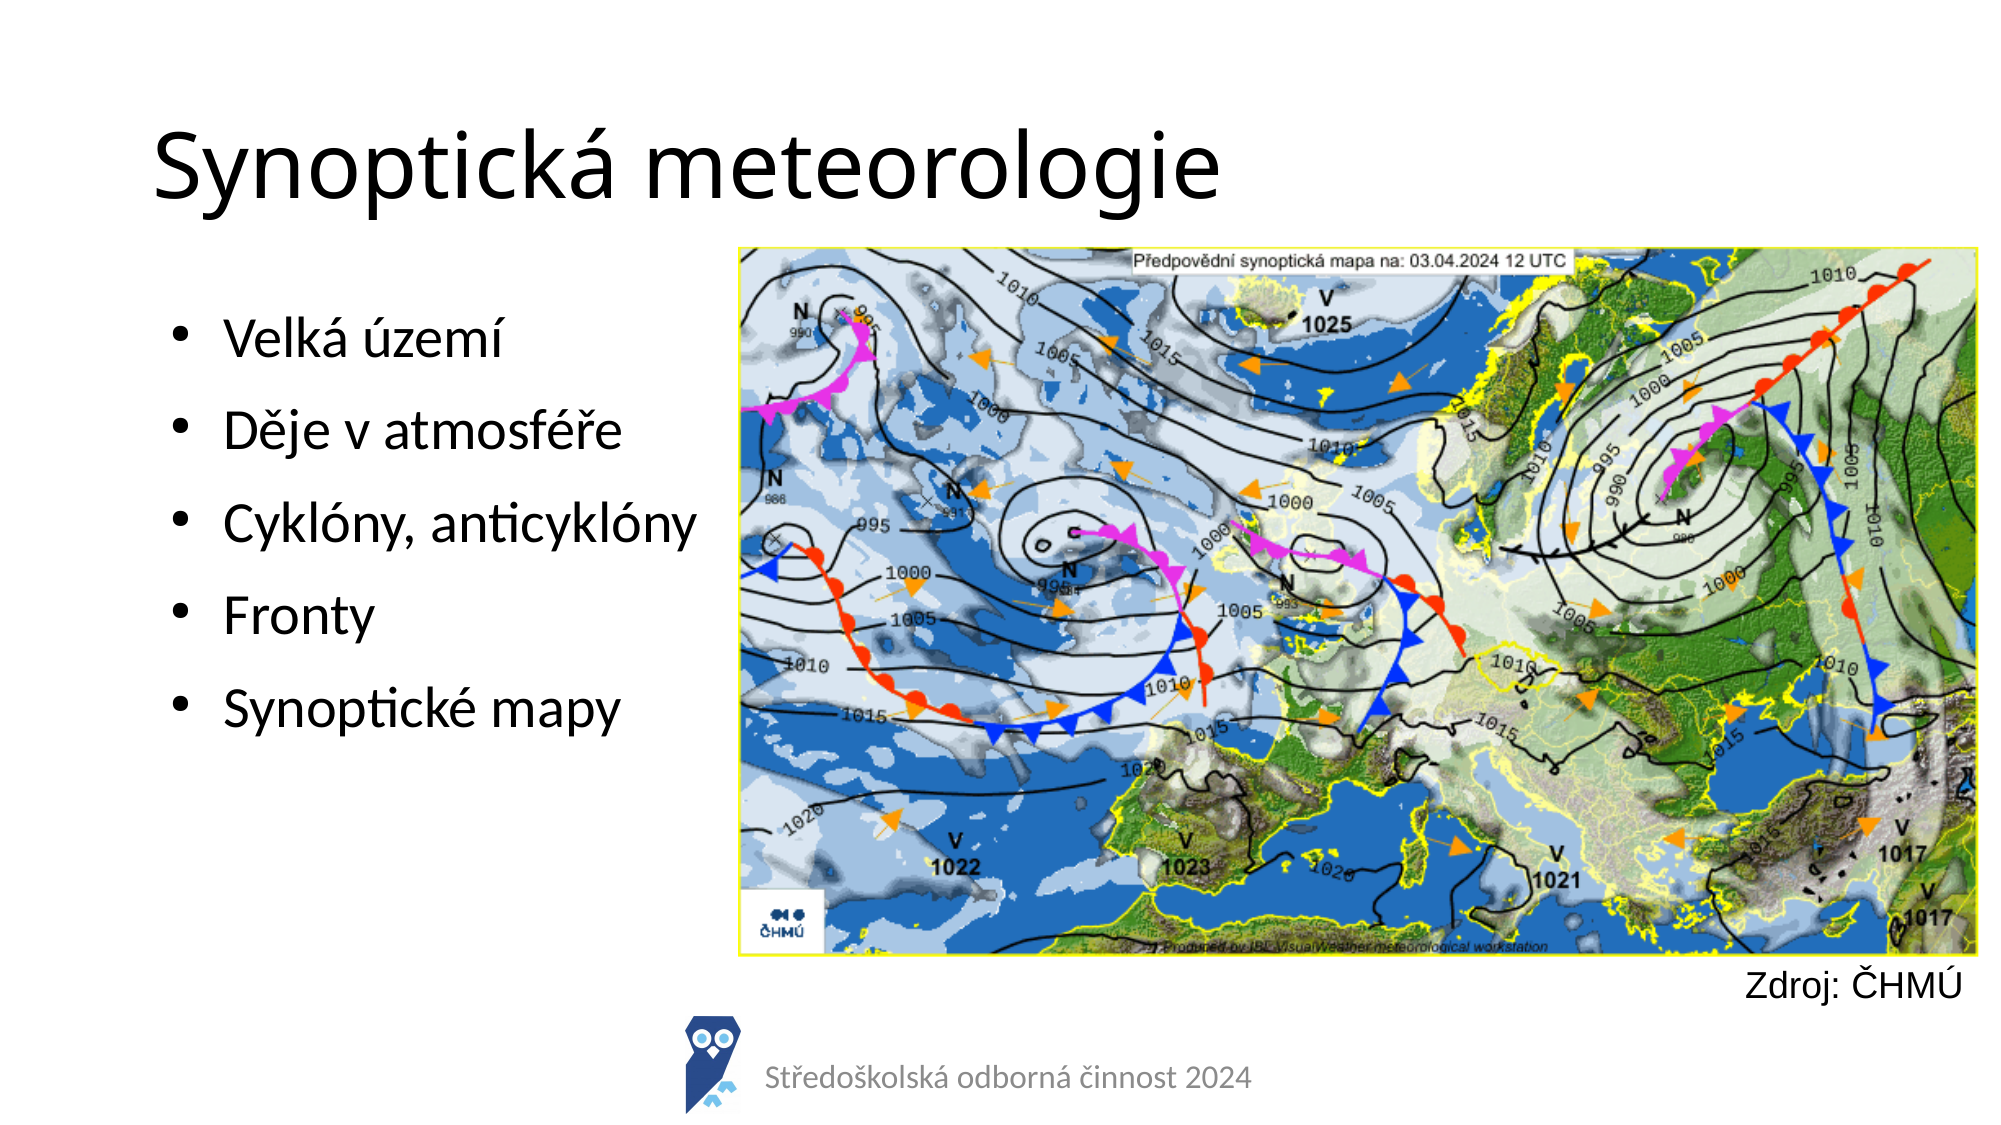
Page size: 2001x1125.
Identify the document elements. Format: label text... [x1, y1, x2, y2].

text_box Zdroj: ČHMÚ [1712, 956, 1979, 1014]
text_box [738, 246, 1979, 957]
title Synoptická meteorologie [137, 59, 1863, 278]
footer Středoškolská odborná činnost 2024 [748, 1044, 1269, 1105]
list Velká území Děje v atmosféře Cyklóny, anticyklóny Fronty Synoptické mapy [137, 299, 1712, 1014]
picture [685, 1016, 741, 1114]
